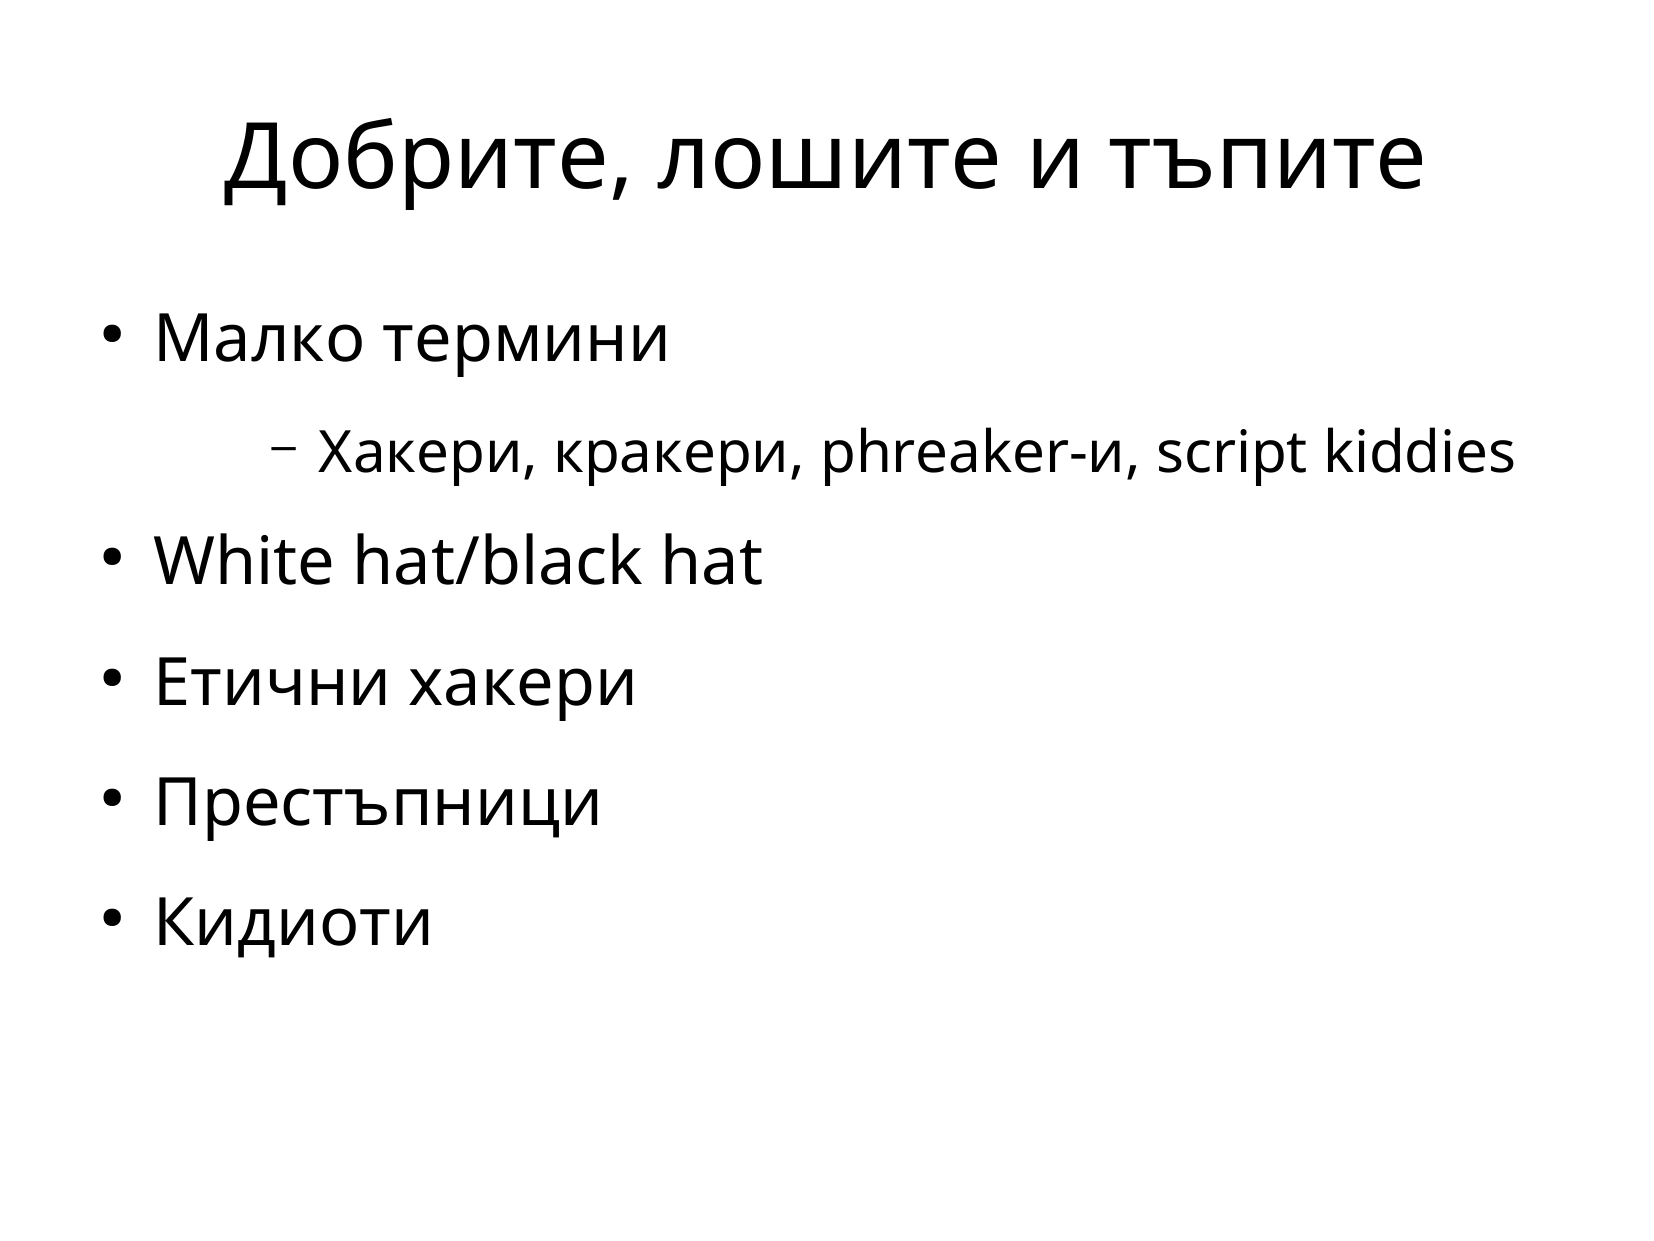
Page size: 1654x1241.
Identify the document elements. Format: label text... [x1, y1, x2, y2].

list Малко термини Хакери, кракери, phreaker-и, script kiddies White hat/black hat Етични хакери Престъпници Кидиоти [82, 290, 1571, 1109]
title Добрите, лошите и тъпите [82, 49, 1571, 257]
